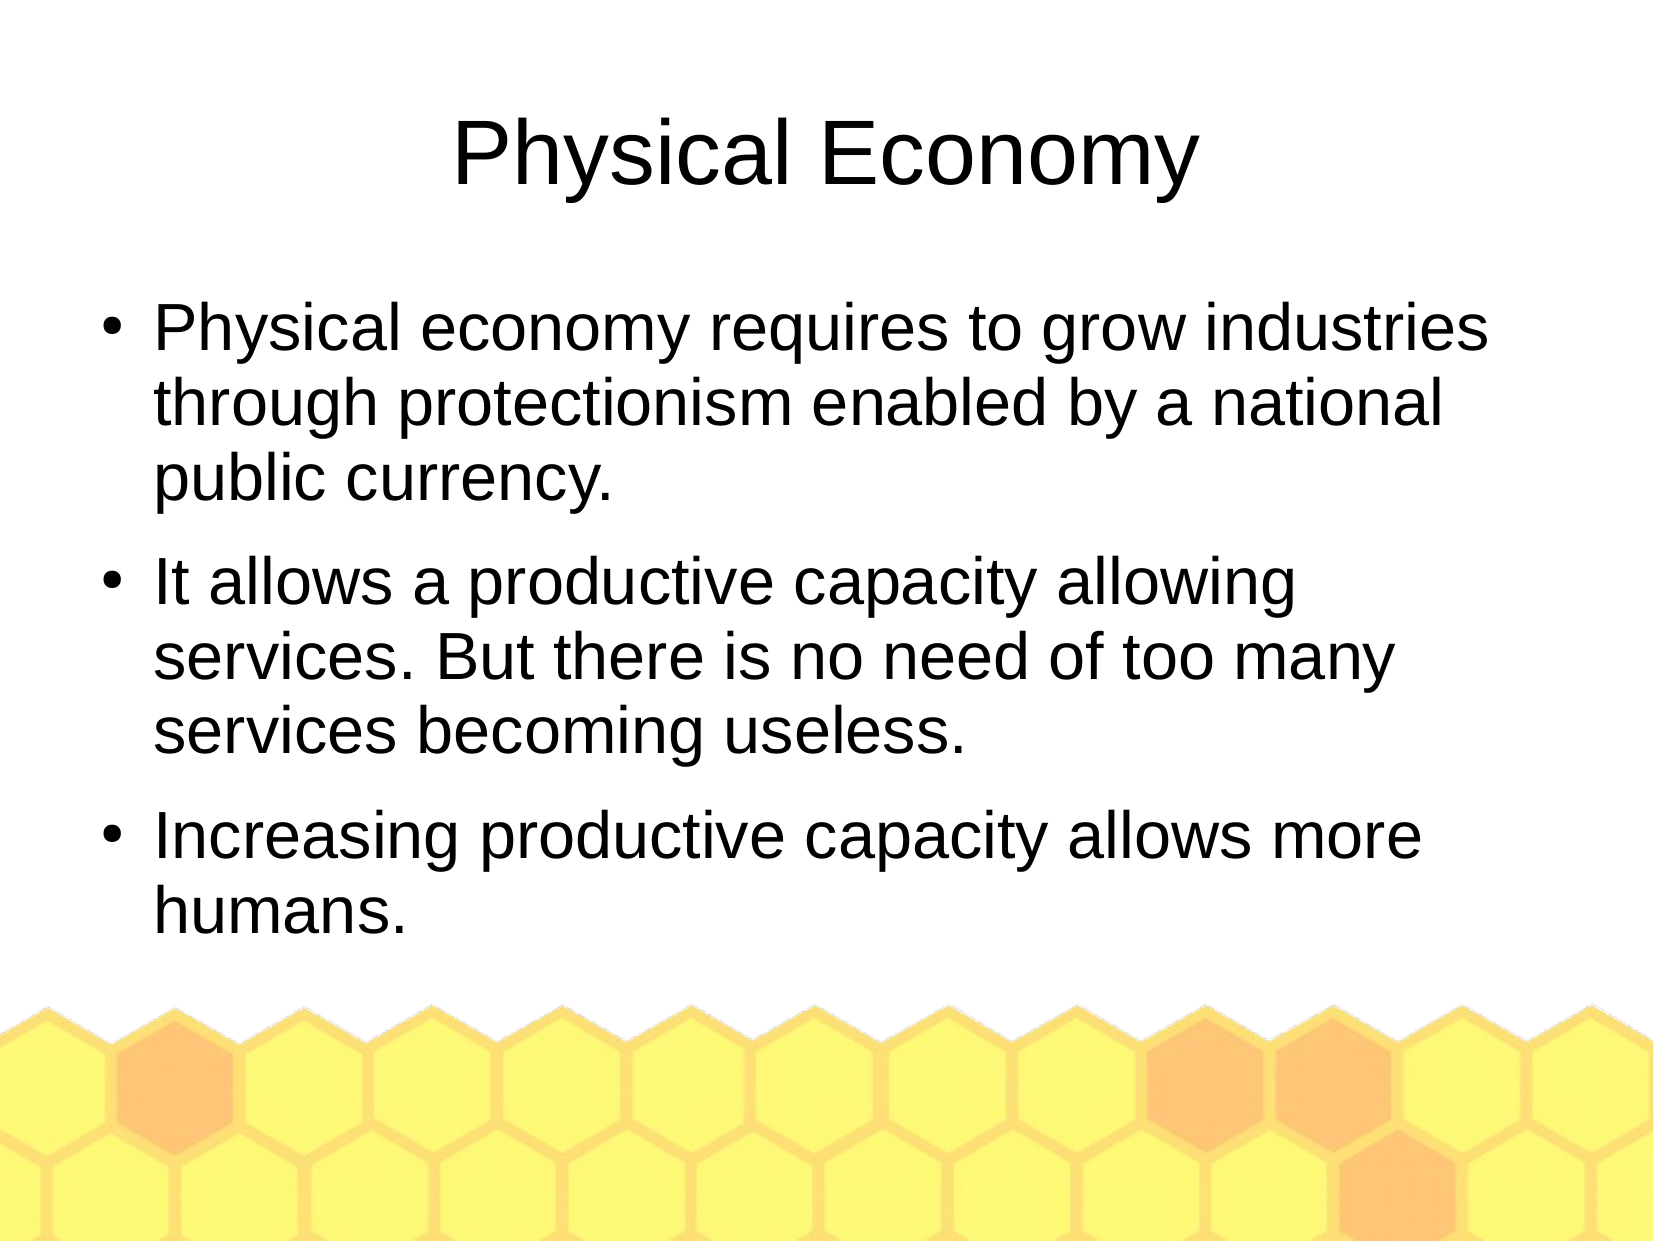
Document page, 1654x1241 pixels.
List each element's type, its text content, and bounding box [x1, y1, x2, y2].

list Physical economy requires to grow industries through protectionism enabled by a national public currency. It allows a productive capacity allowing services. But there is no need of too many services becoming useless. Increasing productive capacity allows more humans. [82, 290, 1571, 1010]
title Physical Economy [82, 49, 1571, 257]
picture [0, 1001, 1654, 1241]
